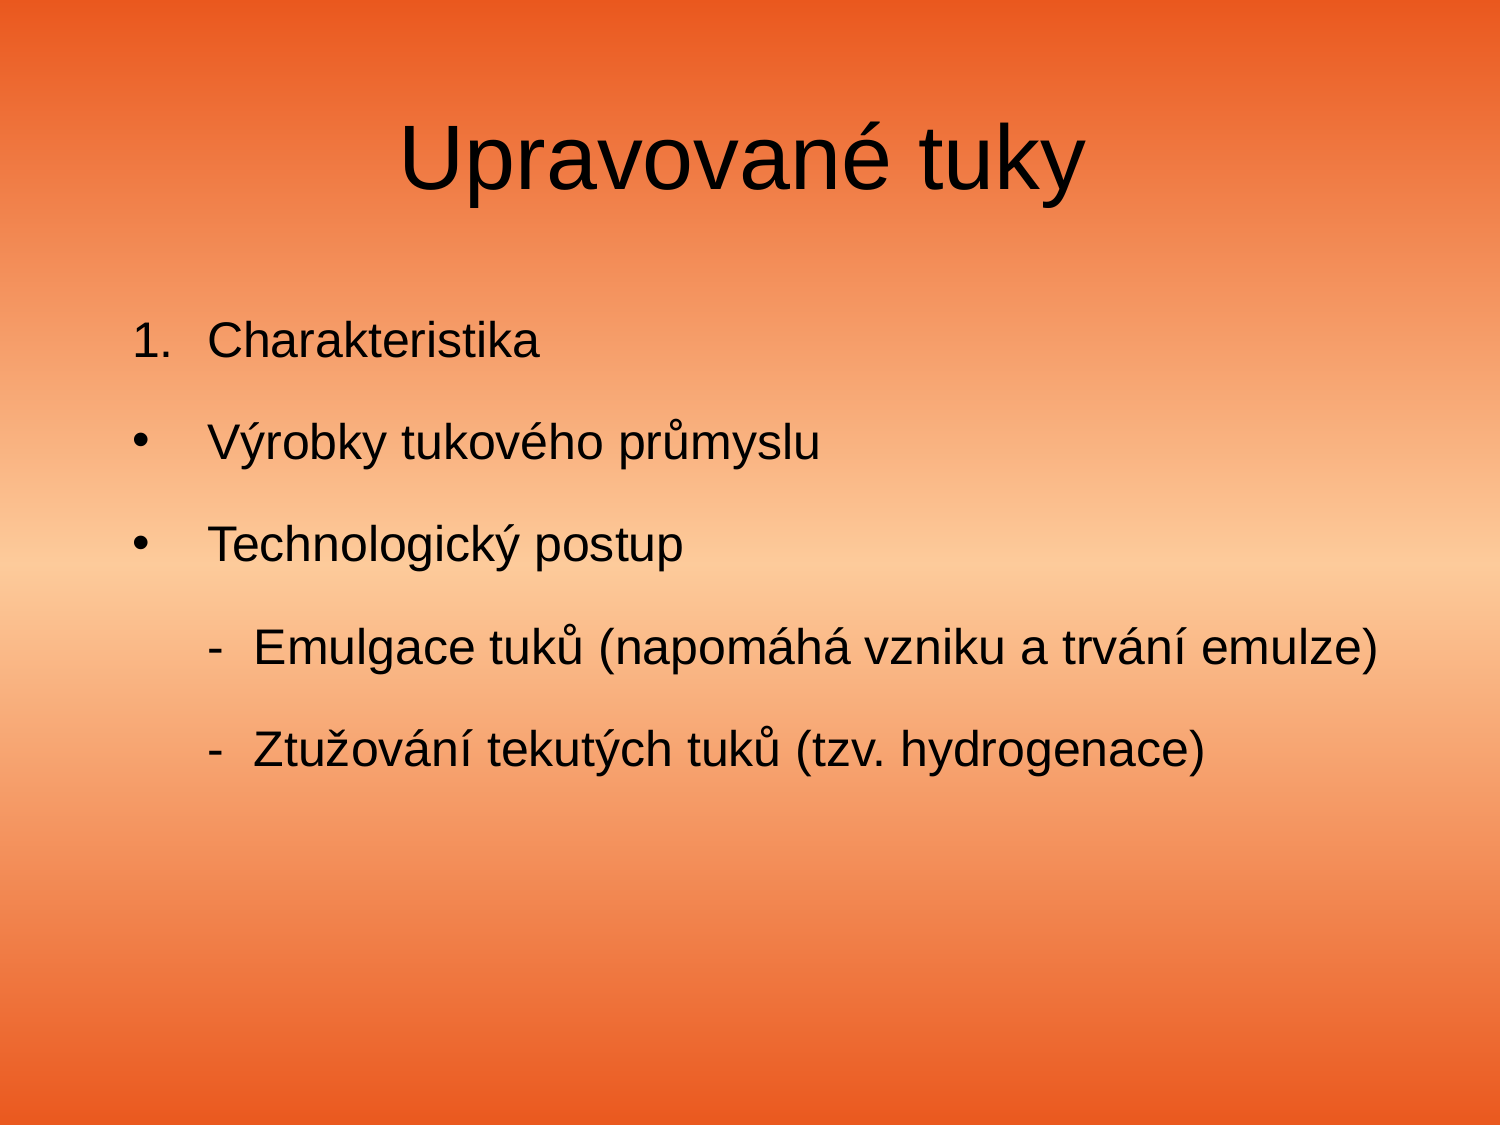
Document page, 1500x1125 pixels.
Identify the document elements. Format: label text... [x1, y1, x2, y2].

list Charakteristika Výrobky tukového průmyslu Technologický postup - Emulgace tuků (napomáhá vzniku a trvání emulze) - Ztužování tekutých tuků (tzv. hydrogenace) [117, 269, 1418, 980]
title Upravované tuky [105, 70, 1381, 235]
